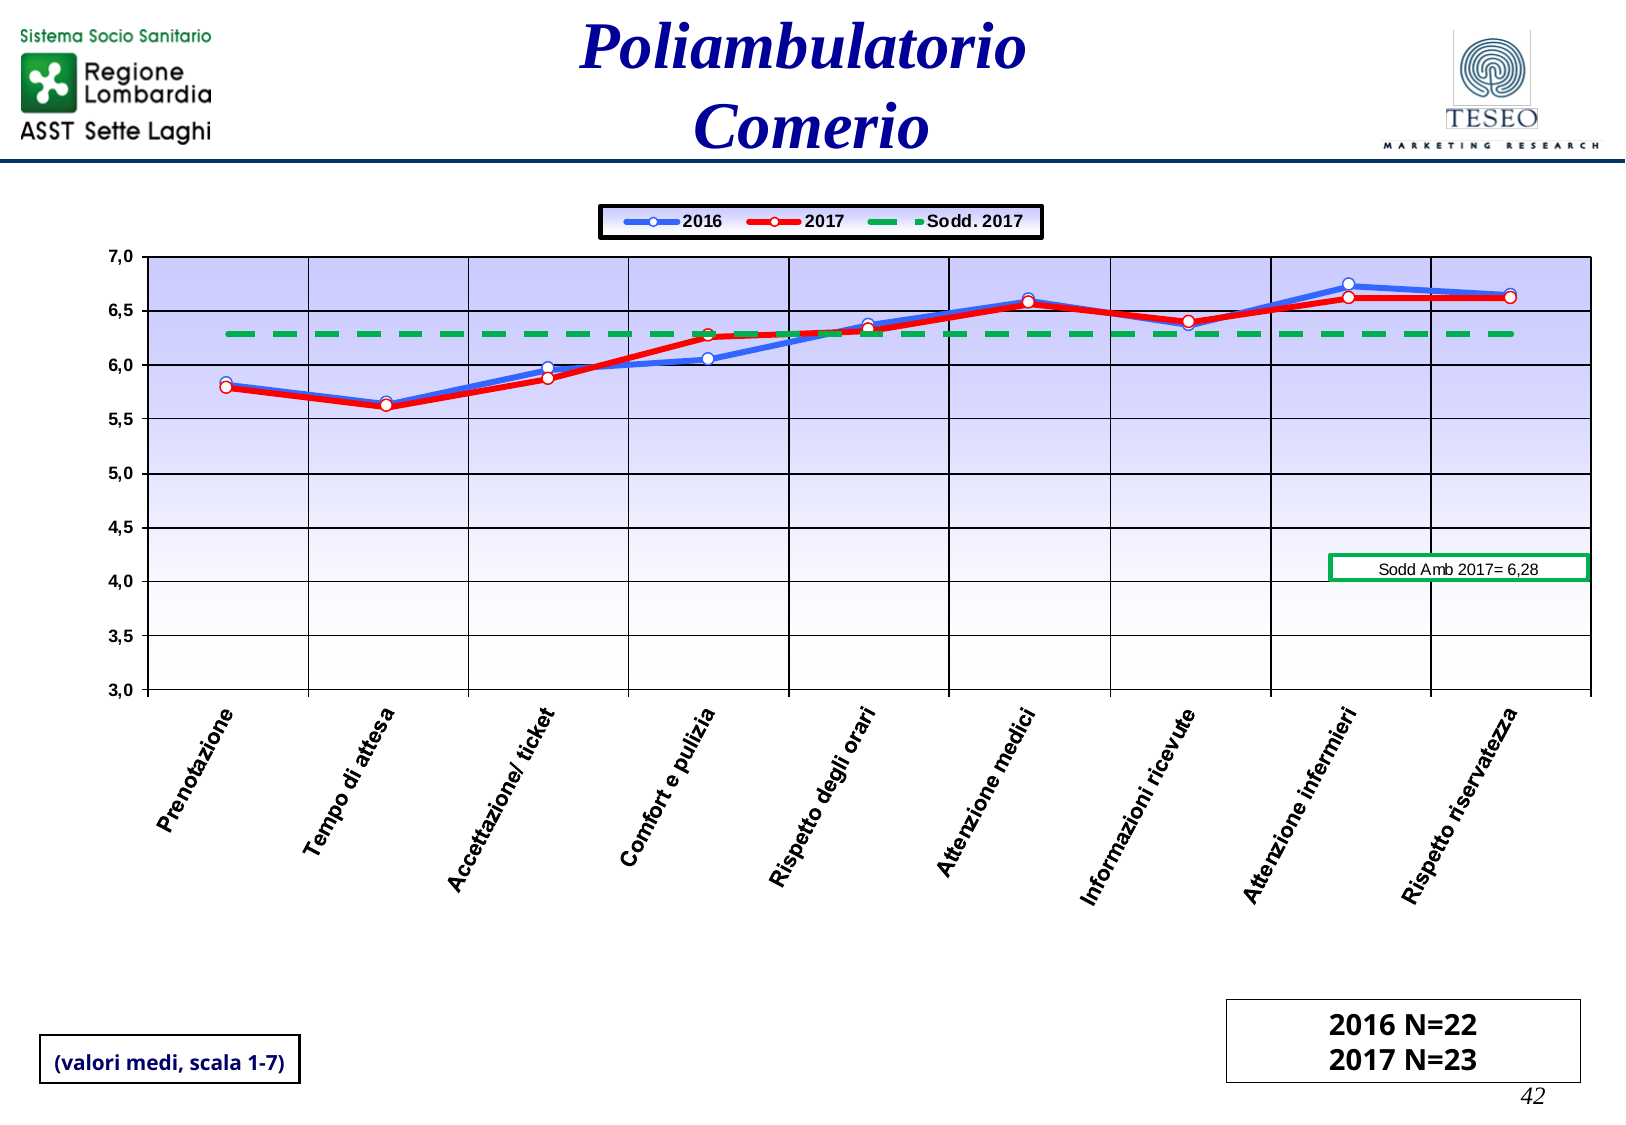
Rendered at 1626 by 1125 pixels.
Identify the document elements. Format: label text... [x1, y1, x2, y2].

picture [21, 26, 211, 148]
text_box Poliambulatorio Comerio [268, 19, 1356, 144]
picture [1381, 30, 1604, 149]
picture [36, 193, 1604, 1083]
